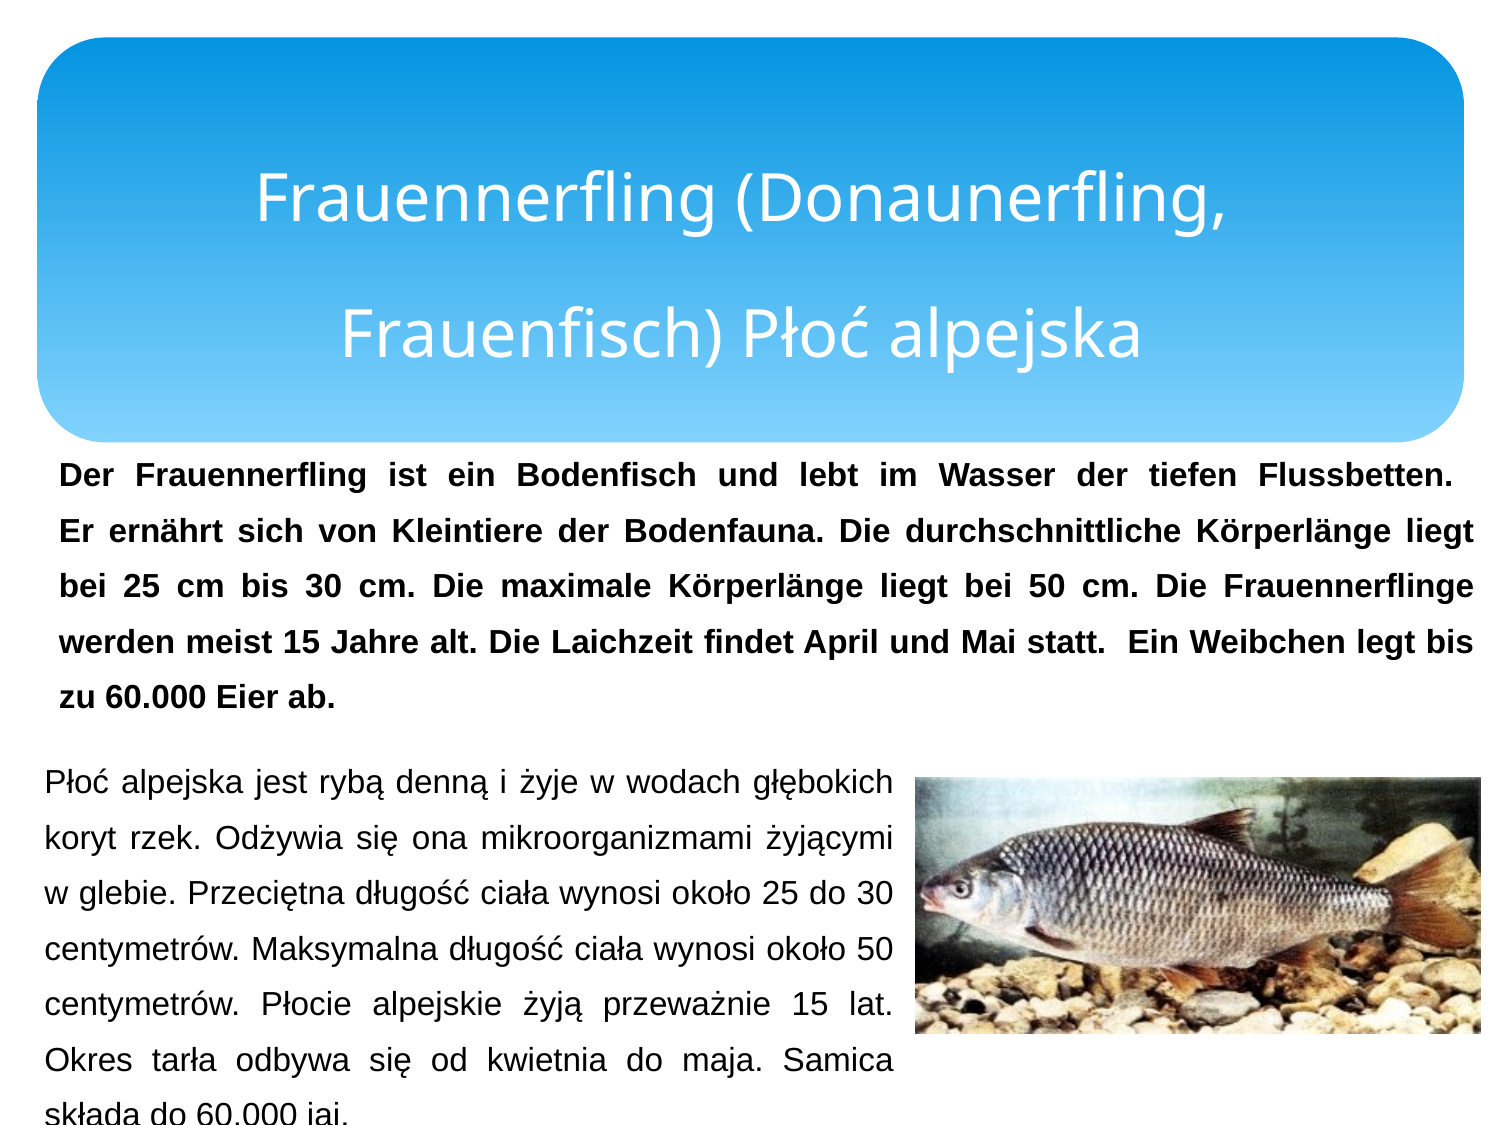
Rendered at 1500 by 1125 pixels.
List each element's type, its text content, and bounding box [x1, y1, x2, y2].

title Frauennerfling (Donaunerfling, Frauenfisch) Płoć alpejska [67, 106, 1418, 376]
text_box Płoć alpejska jest rybą denną i żyje w wodach głębokich koryt rzek. Odżywia się ona mikroorganizmami żyjącymi w glebie. Przeciętna długość ciała wynosi około 25 do 30 centymetrów. Maksymalna długość ciała wynosi około 50 centymetrów. Płocie alpejskie żyją przeważnie 15 lat. Okres tarła odbywa się od kwietnia do maja. Samica składa do 60.000 jaj. [29, 737, 916, 1125]
picture [915, 777, 1481, 1034]
subtitle Der Frauennerfling ist ein Bodenfisch und lebt im Wasser der tiefen Flussbetten. Er ernährt sich von Kleintiere der Bodenfauna. Die durchschnittliche Körperlänge liegt bei 25 cm bis 30 cm. Die maximale Körperlänge liegt bei 50 cm. Die Frauennerflinge werden meist 15 Jahre alt. Die Laichzeit findet April und Mai statt. Ein Weibchen legt bis zu 60.000 Eier ab. [59, 442, 1477, 711]
